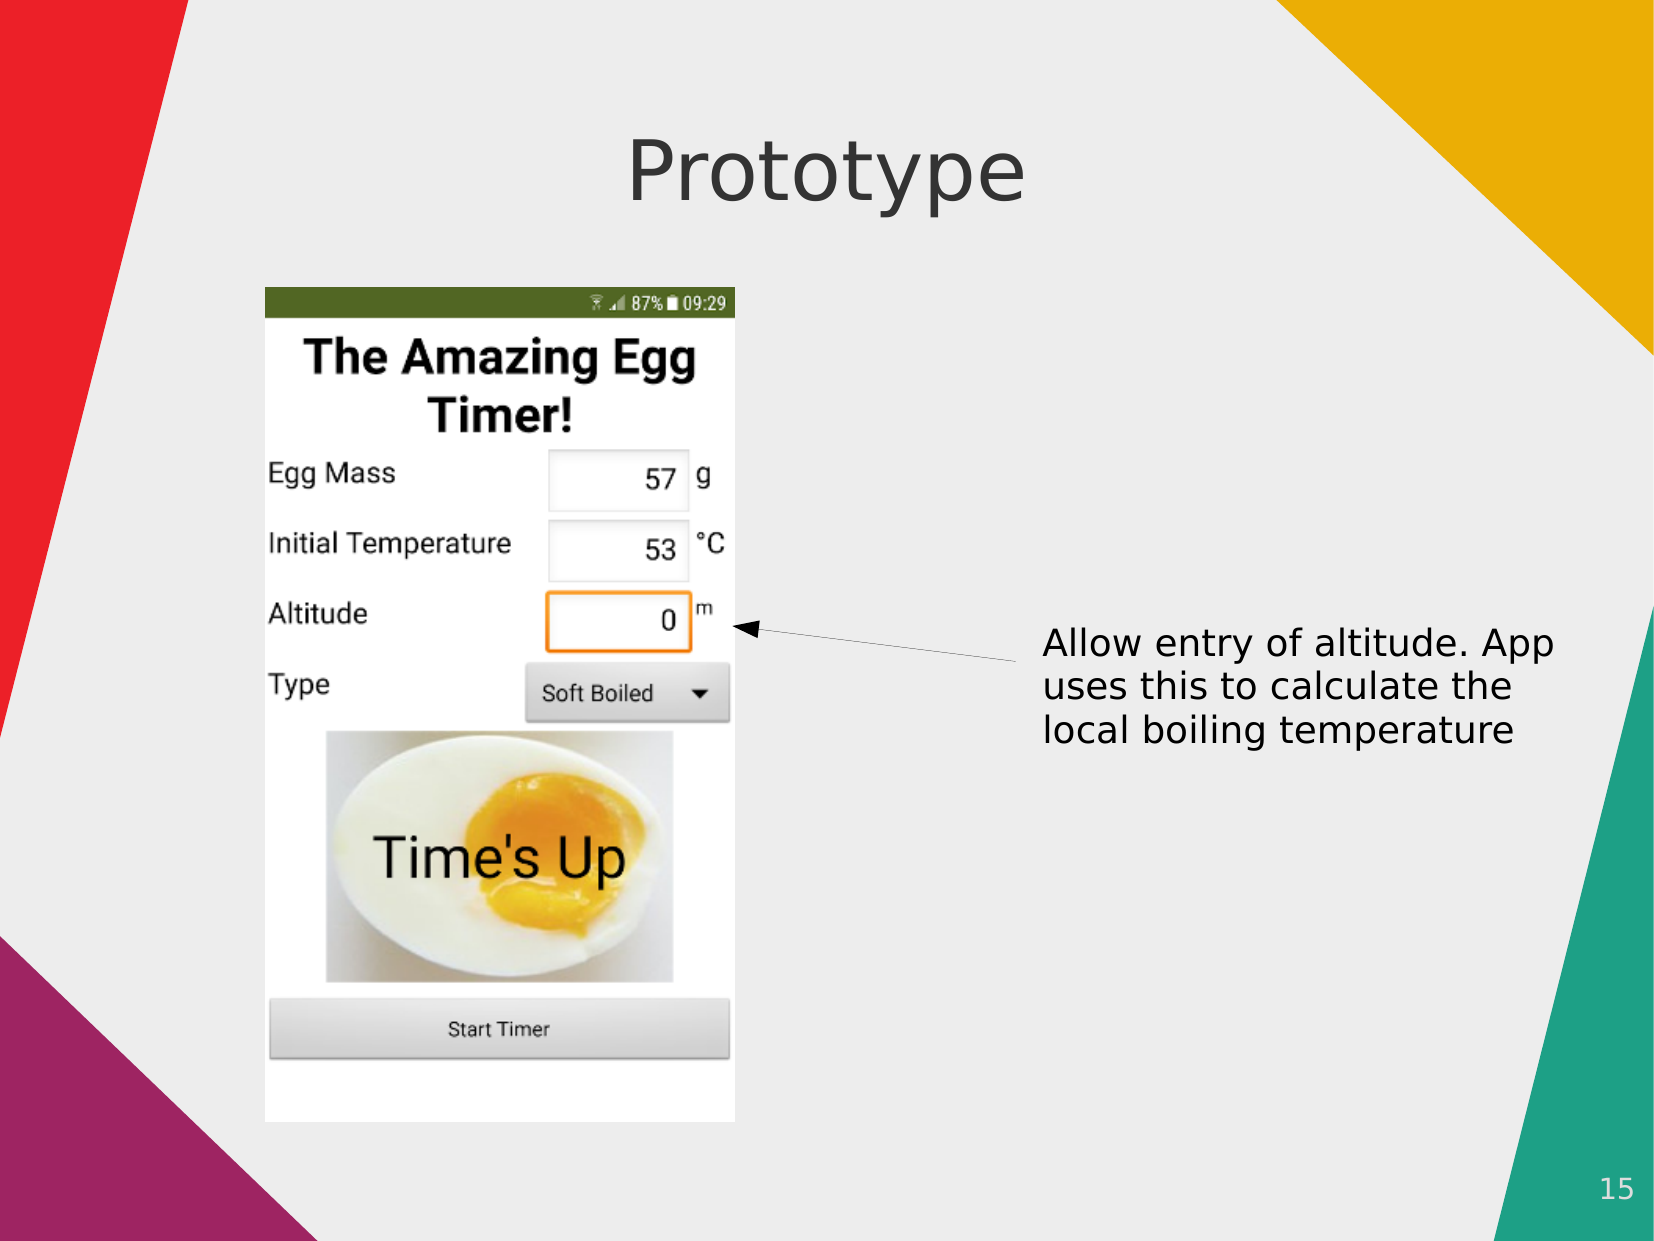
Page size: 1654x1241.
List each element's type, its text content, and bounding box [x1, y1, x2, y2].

title Prototype [114, 73, 1539, 271]
picture [265, 287, 735, 1123]
text_box Allow entry of altitude. App uses this to calculate the local boiling temperature [1027, 614, 1583, 804]
